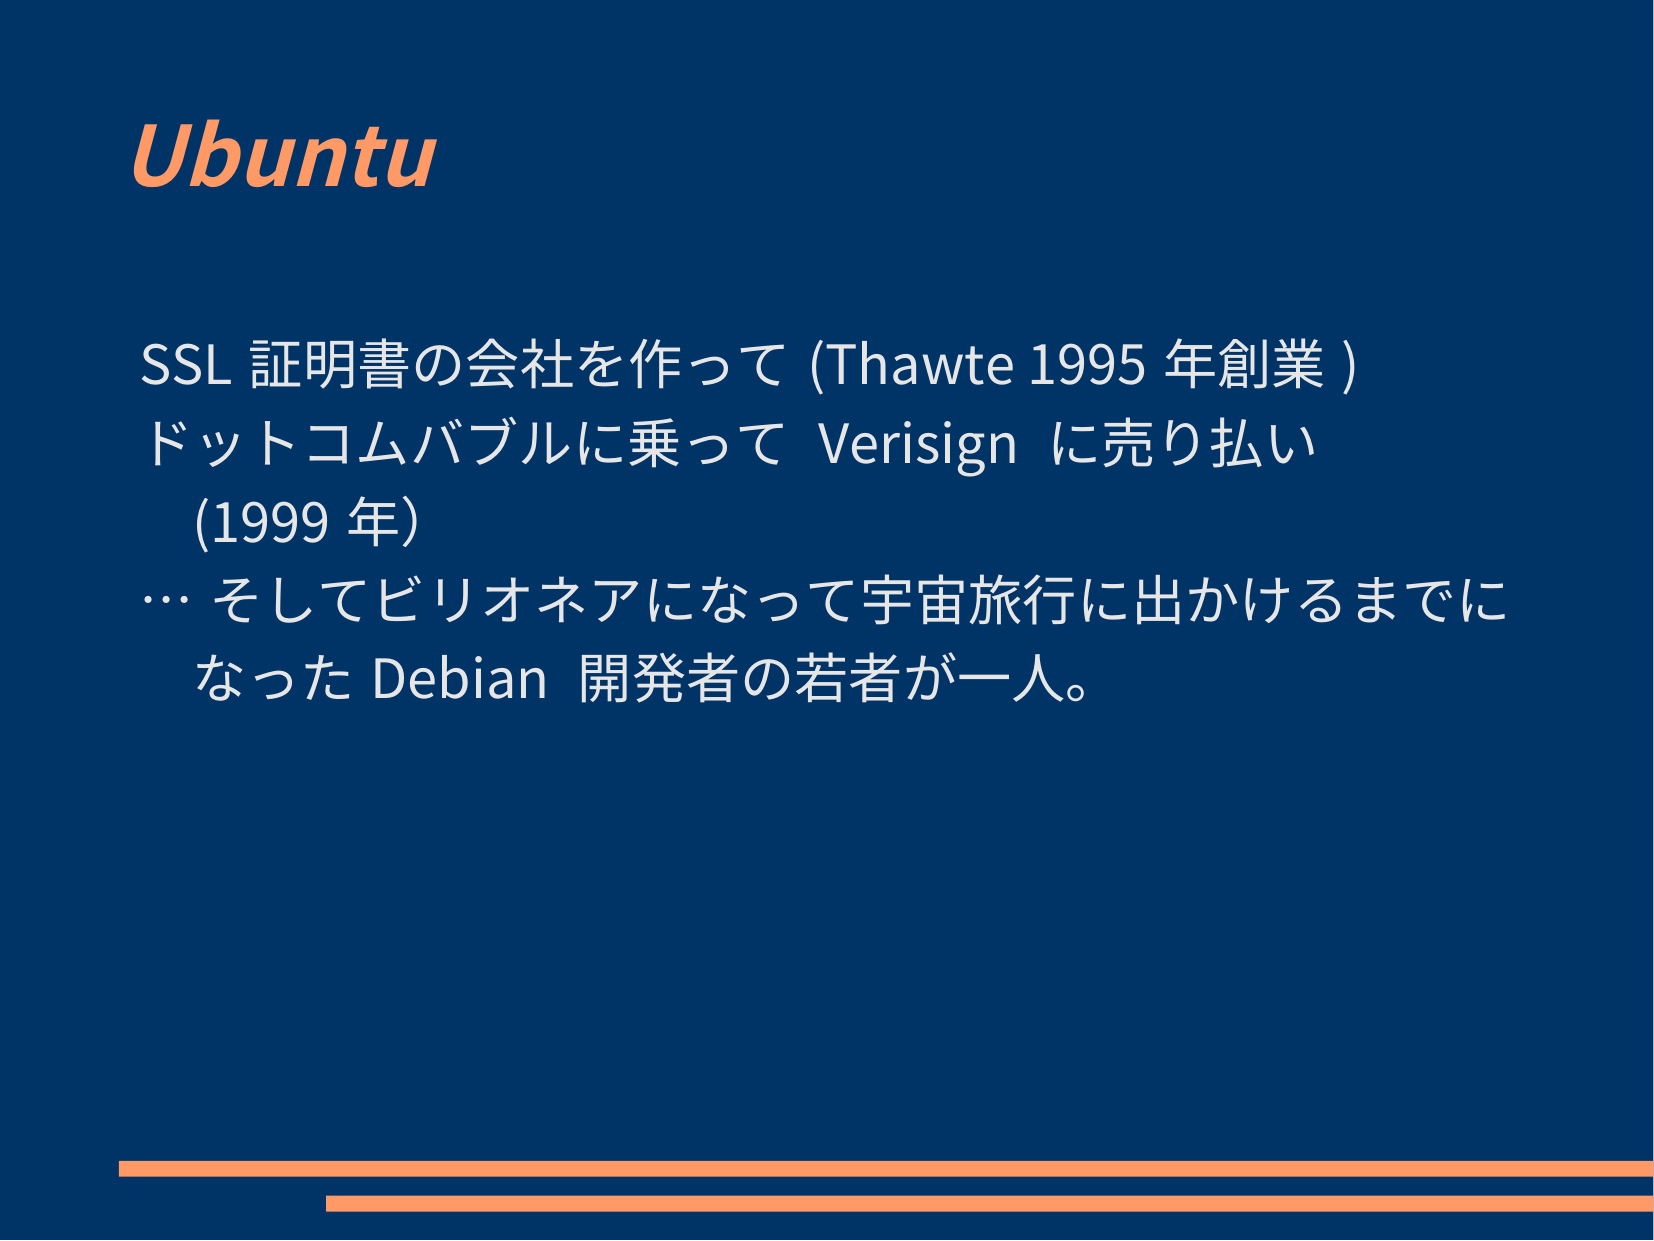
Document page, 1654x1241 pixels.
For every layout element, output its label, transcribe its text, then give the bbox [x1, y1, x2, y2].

list SSL証明書の会社を作って(Thawte 1995年創業) ドットコムバブルに乗って Verisign に売り払い (1999年） …そしてビリオネアになって宇宙旅行に出かけるまでになったDebian 開発者の若者が一人。 [121, 322, 1561, 1132]
title Ubuntu [121, 46, 1534, 254]
